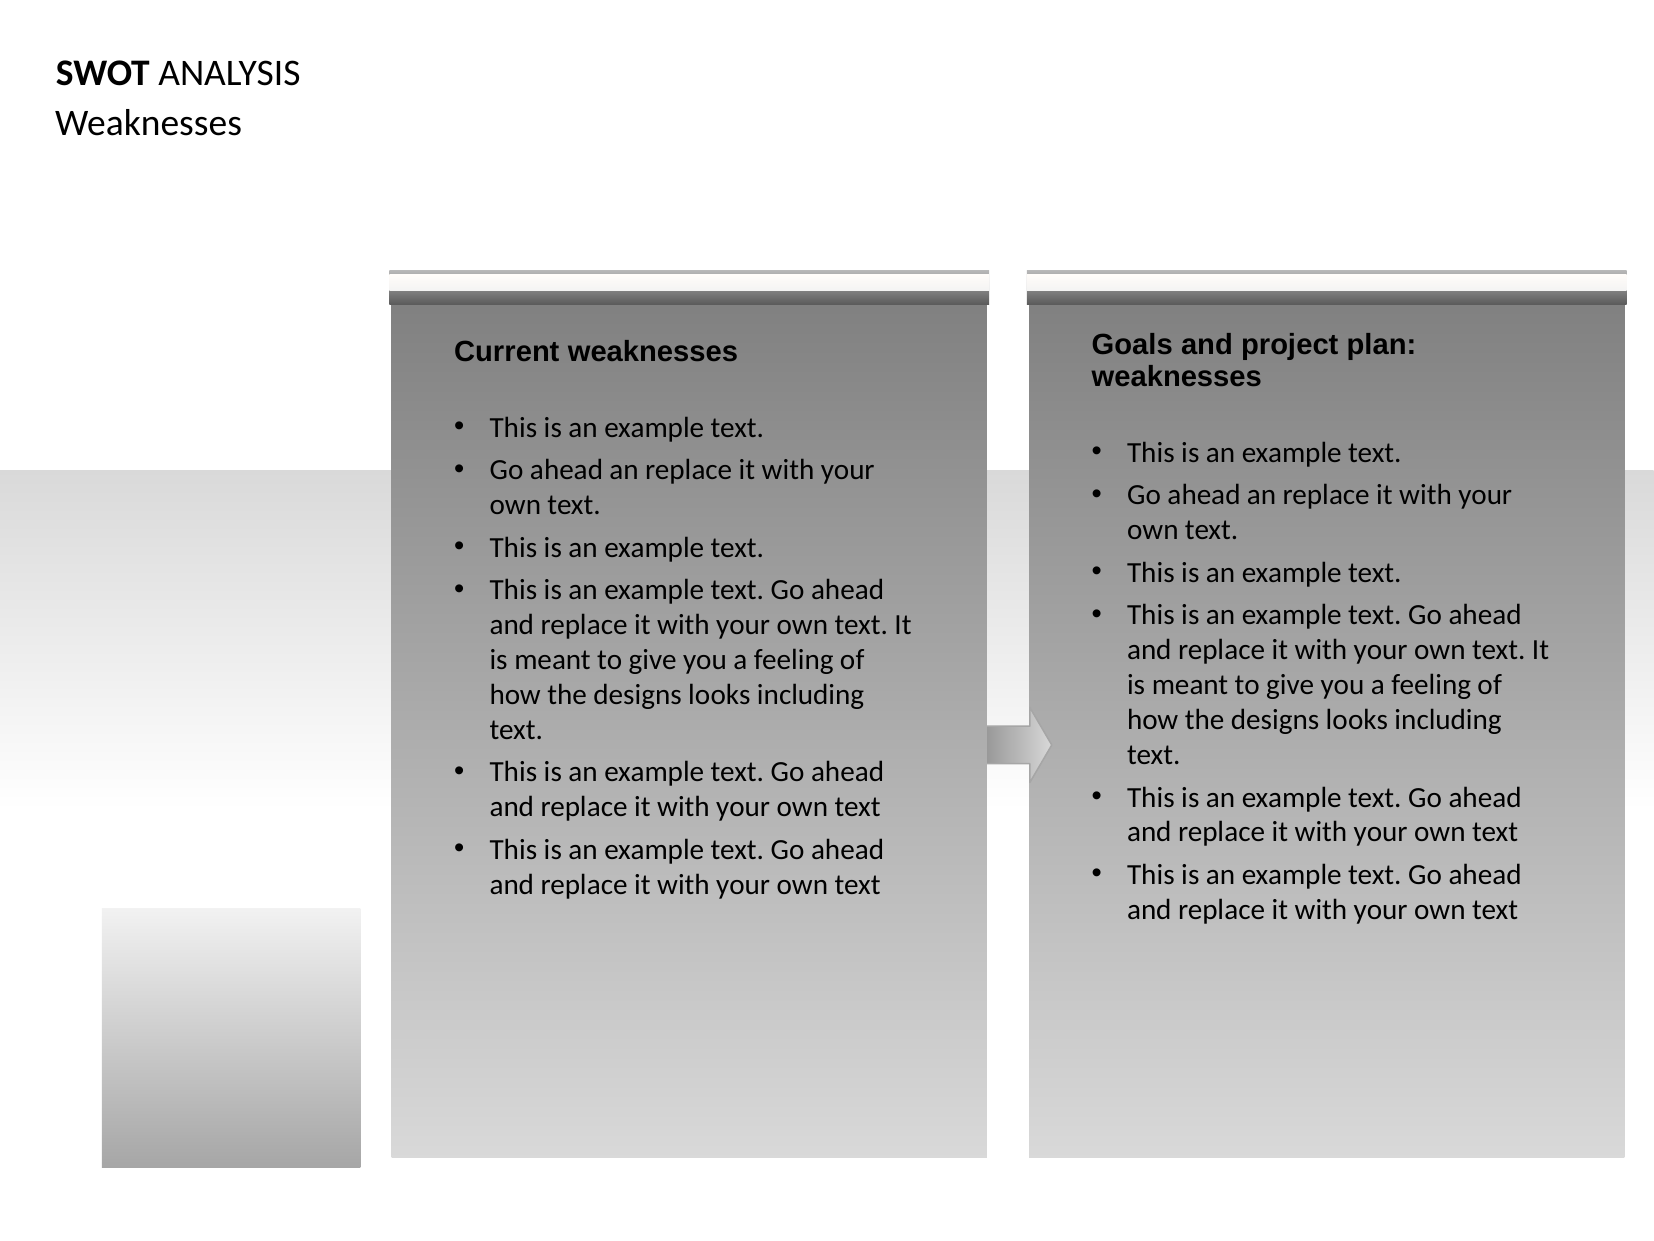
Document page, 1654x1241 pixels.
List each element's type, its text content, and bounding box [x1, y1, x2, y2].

text_box Weaknesses [40, 95, 258, 152]
text_box [101, 908, 361, 1168]
text_box Goals and project plan: weaknesses This is an example text. Go ahead an replace it with your own text. This is an example text. This is an example text. Go ahead and replace it with your own text. It is meant to give you a feeling of how the designs looks including text. This is an example text. Go ahead and replace it with your own text This is an example text. Go ahead and replace it with your own text [1076, 357, 1574, 933]
text_box SWOT ANALYSIS [41, 44, 316, 102]
text_box [0, 270, 1654, 1158]
text_box Current weaknesses This is an example text. Go ahead an replace it with your own text. This is an example text. This is an example text. Go ahead and replace it with your own text. It is meant to give you a feeling of how the designs looks including text. This is an example text. Go ahead and replace it with your own text This is an example text. Go ahead and replace it with your own text [439, 357, 936, 908]
